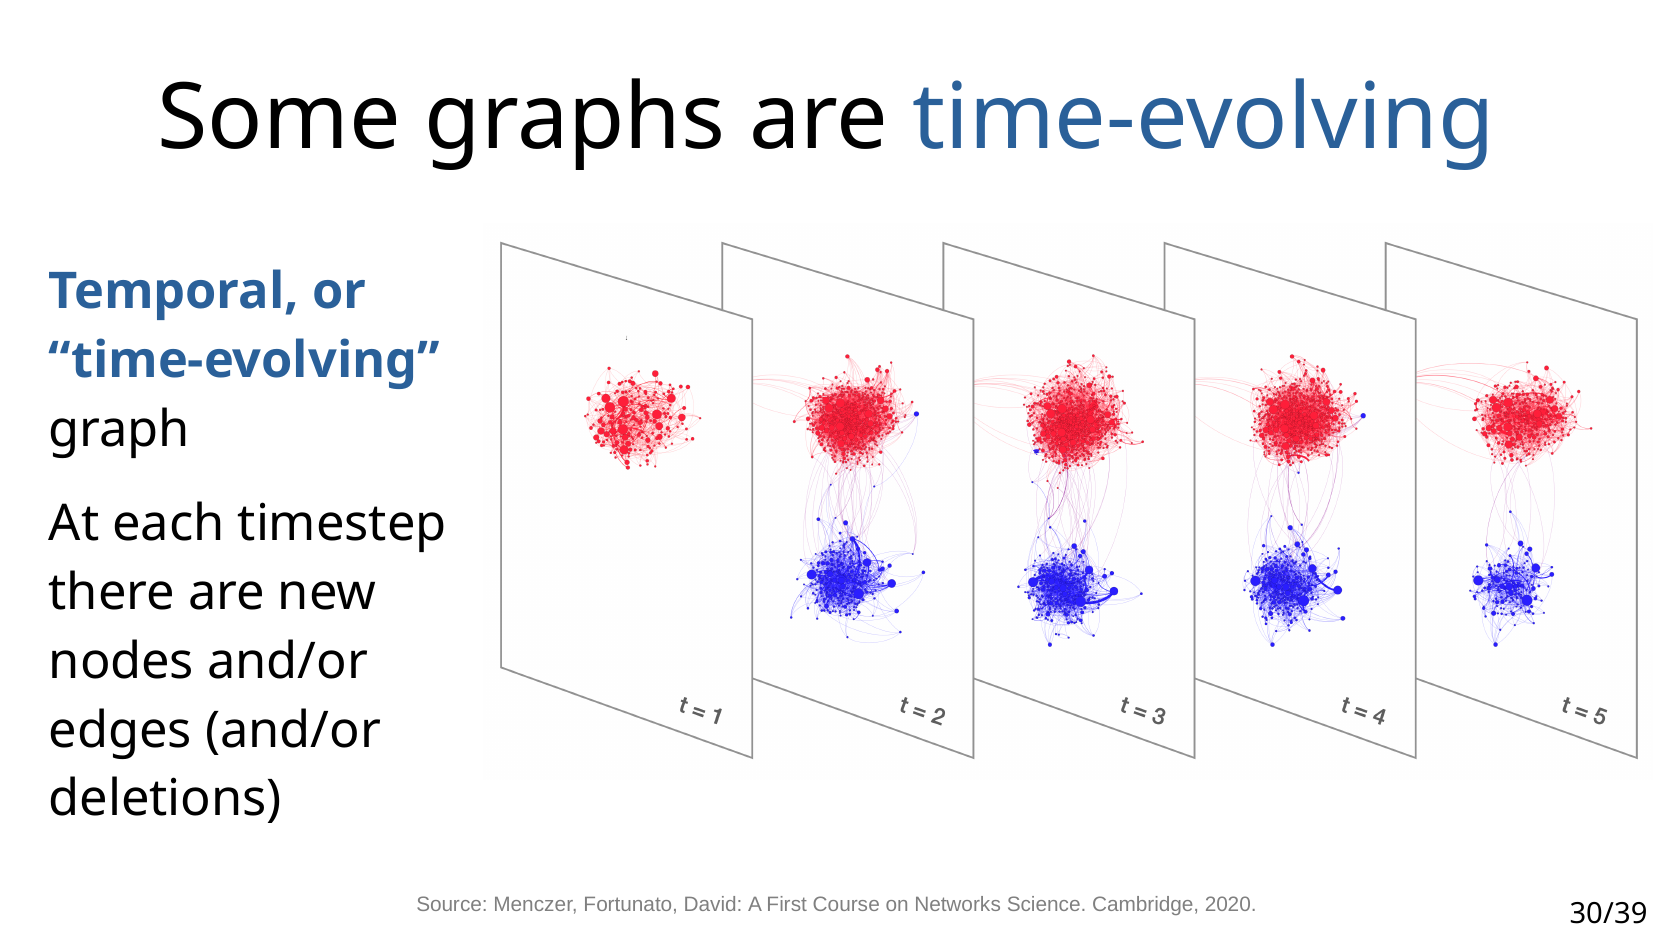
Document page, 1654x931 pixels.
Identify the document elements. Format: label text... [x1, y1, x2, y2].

list Temporal, or “time-evolving” graph At each timestep there are new nodes and/or edges (and/or deletions) [48, 255, 466, 886]
title Some graphs are time-evolving [82, 1, 1571, 226]
picture [483, 223, 1654, 781]
text_box Source: Menczer, Fortunato, David: A First Course on Networks Science. Cambridge, 2020. [303, 885, 1369, 931]
